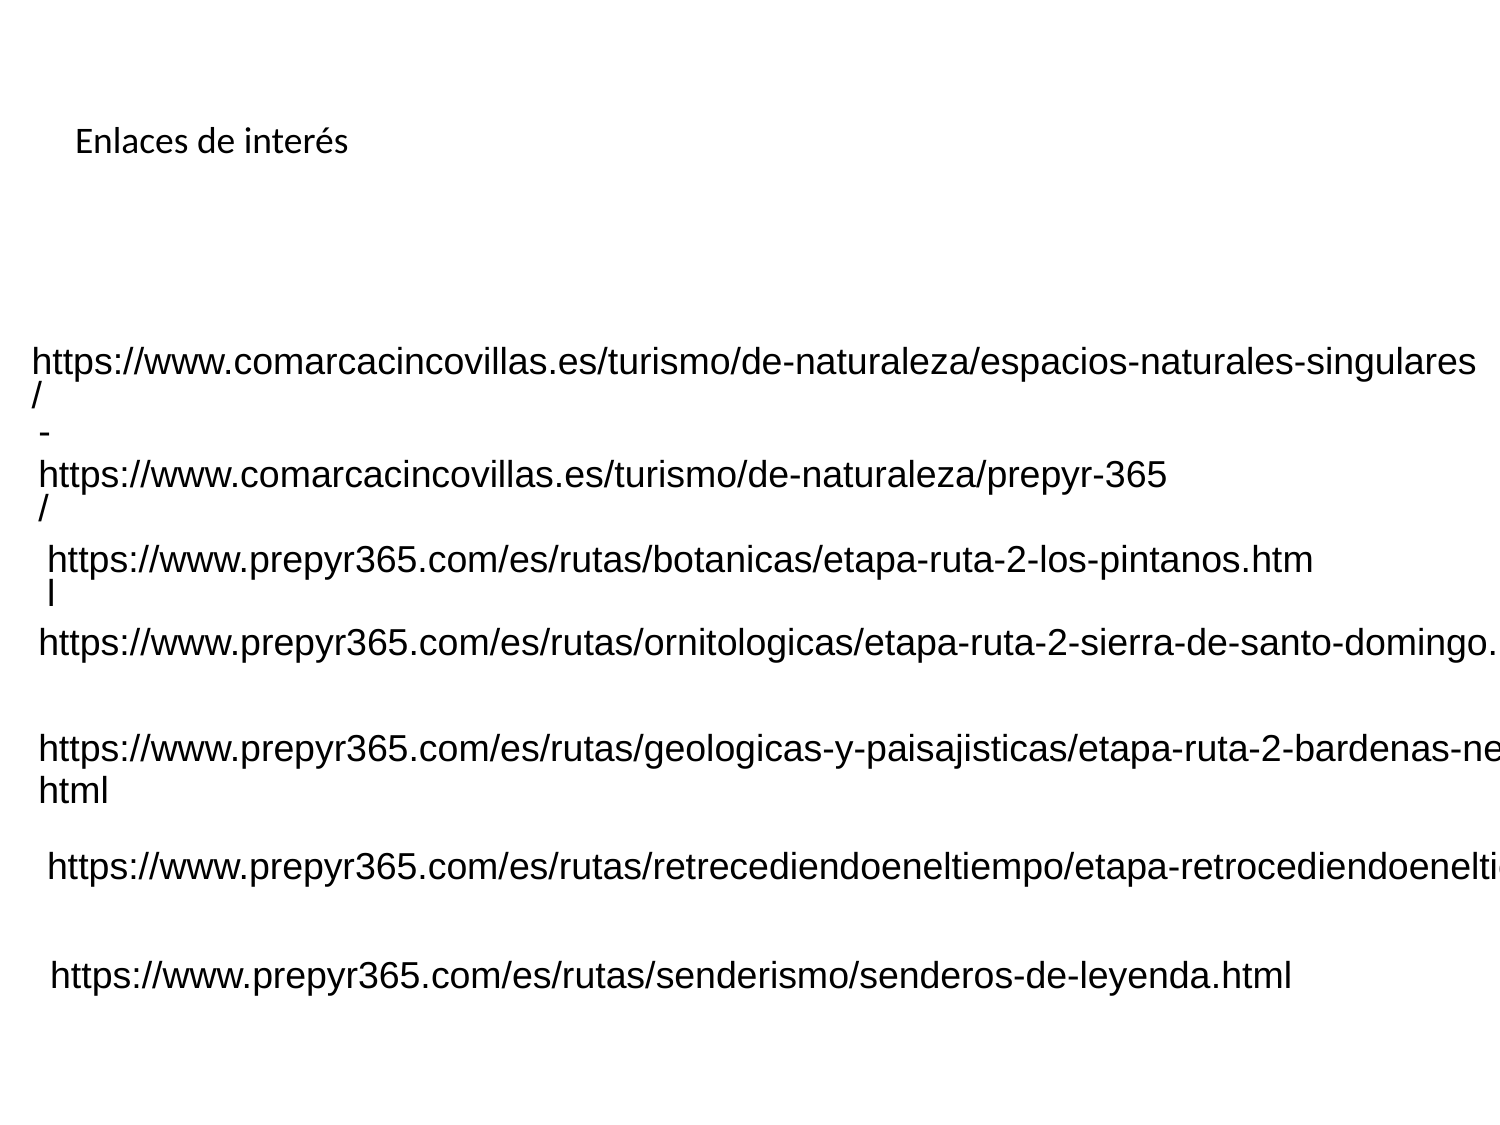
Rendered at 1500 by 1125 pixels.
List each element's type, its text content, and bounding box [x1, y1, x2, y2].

text_box https://www.prepyr365.com/es/rutas/ornitologicas/etapa-ruta-2-sierra-de-santo-domingo.html [23, 614, 1500, 672]
text_box https://www.prepyr365.com/es/rutas/retrecediendoeneltiempo/etapa-retrocediendoeneltiempo.html [32, 838, 1500, 924]
text_box -https://www.comarcacincovillas.es/turismo/de-naturaleza/prepyr-365/ [23, 403, 1191, 503]
title Enlaces de interés [75, 44, 1425, 233]
text_box https://www.prepyr365.com/es/rutas/senderismo/senderos-de-leyenda.html [35, 947, 1386, 1003]
text_box https://www.prepyr365.com/es/rutas/botanicas/etapa-ruta-2-los-pintanos.html [32, 531, 1335, 589]
text_box https://www.comarcacincovillas.es/turismo/de-naturaleza/espacios-naturales-singulares/ [16, 332, 1500, 390]
text_box https://www.prepyr365.com/es/rutas/geologicas-y-paisajisticas/etapa-ruta-2-bardenas-negras.html [23, 720, 1500, 779]
